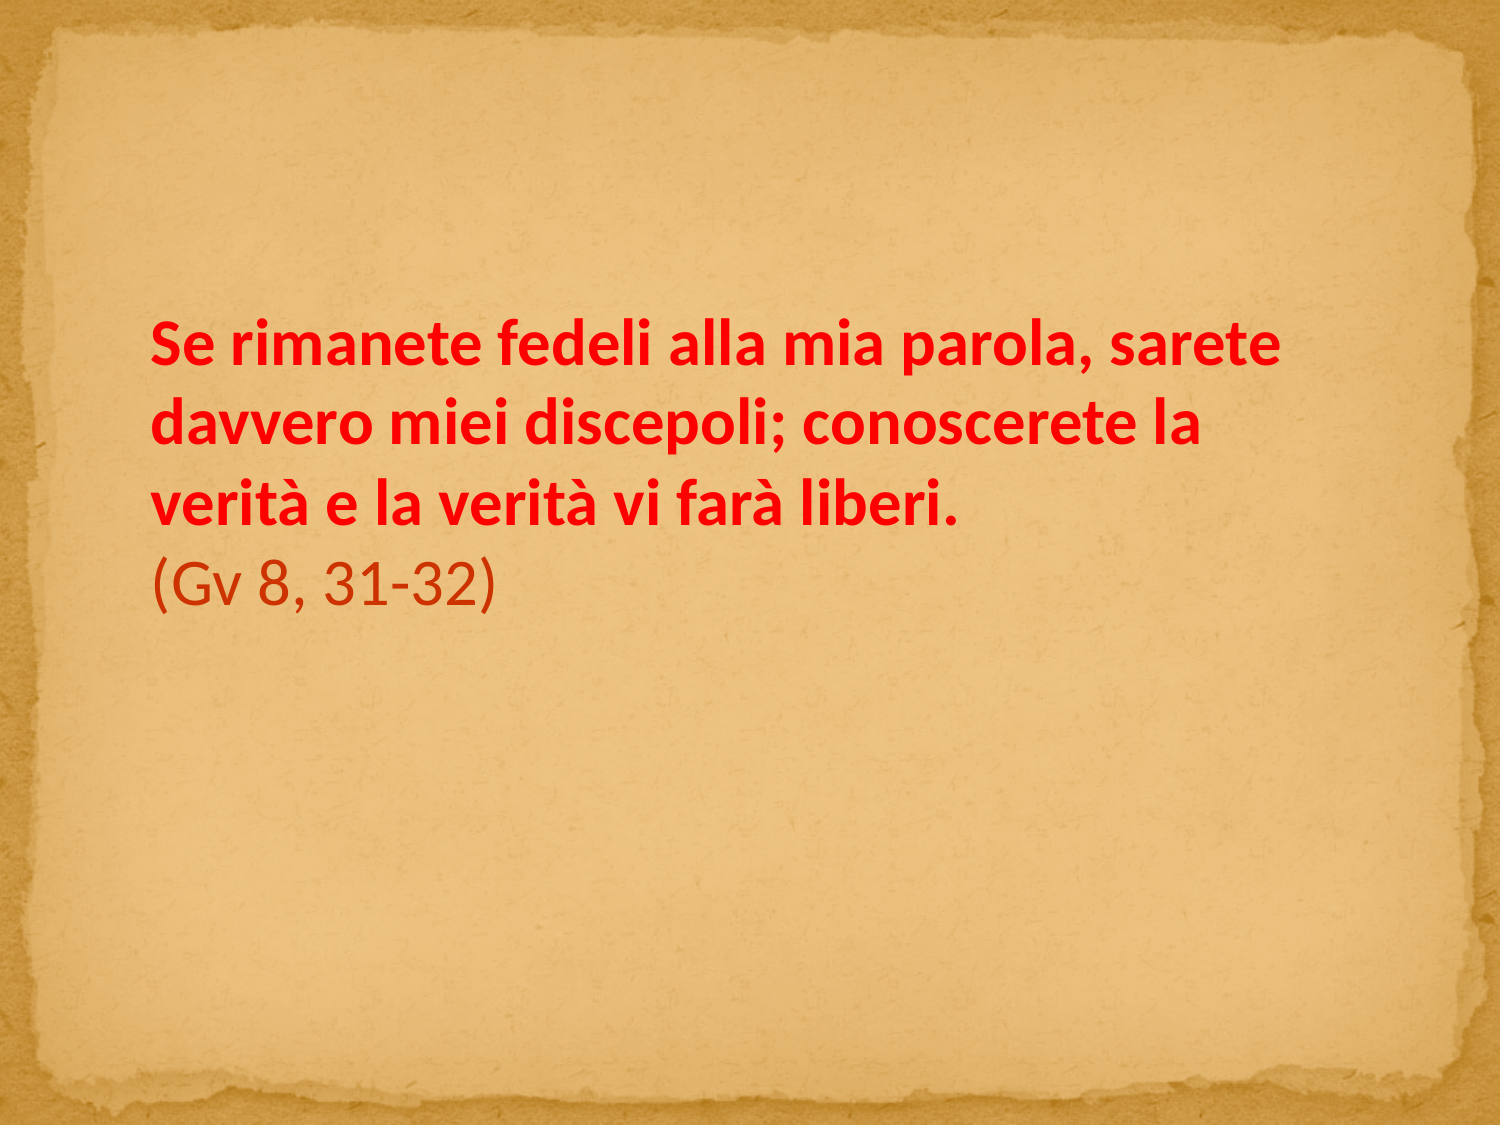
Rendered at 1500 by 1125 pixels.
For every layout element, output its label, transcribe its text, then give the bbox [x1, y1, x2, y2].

text_box Se rimanete fedeli alla mia parola, sarete davvero miei discepoli; conoscerete la verità e la verità vi farà liberi. (Gv 8, 31-32) [135, 290, 1341, 630]
